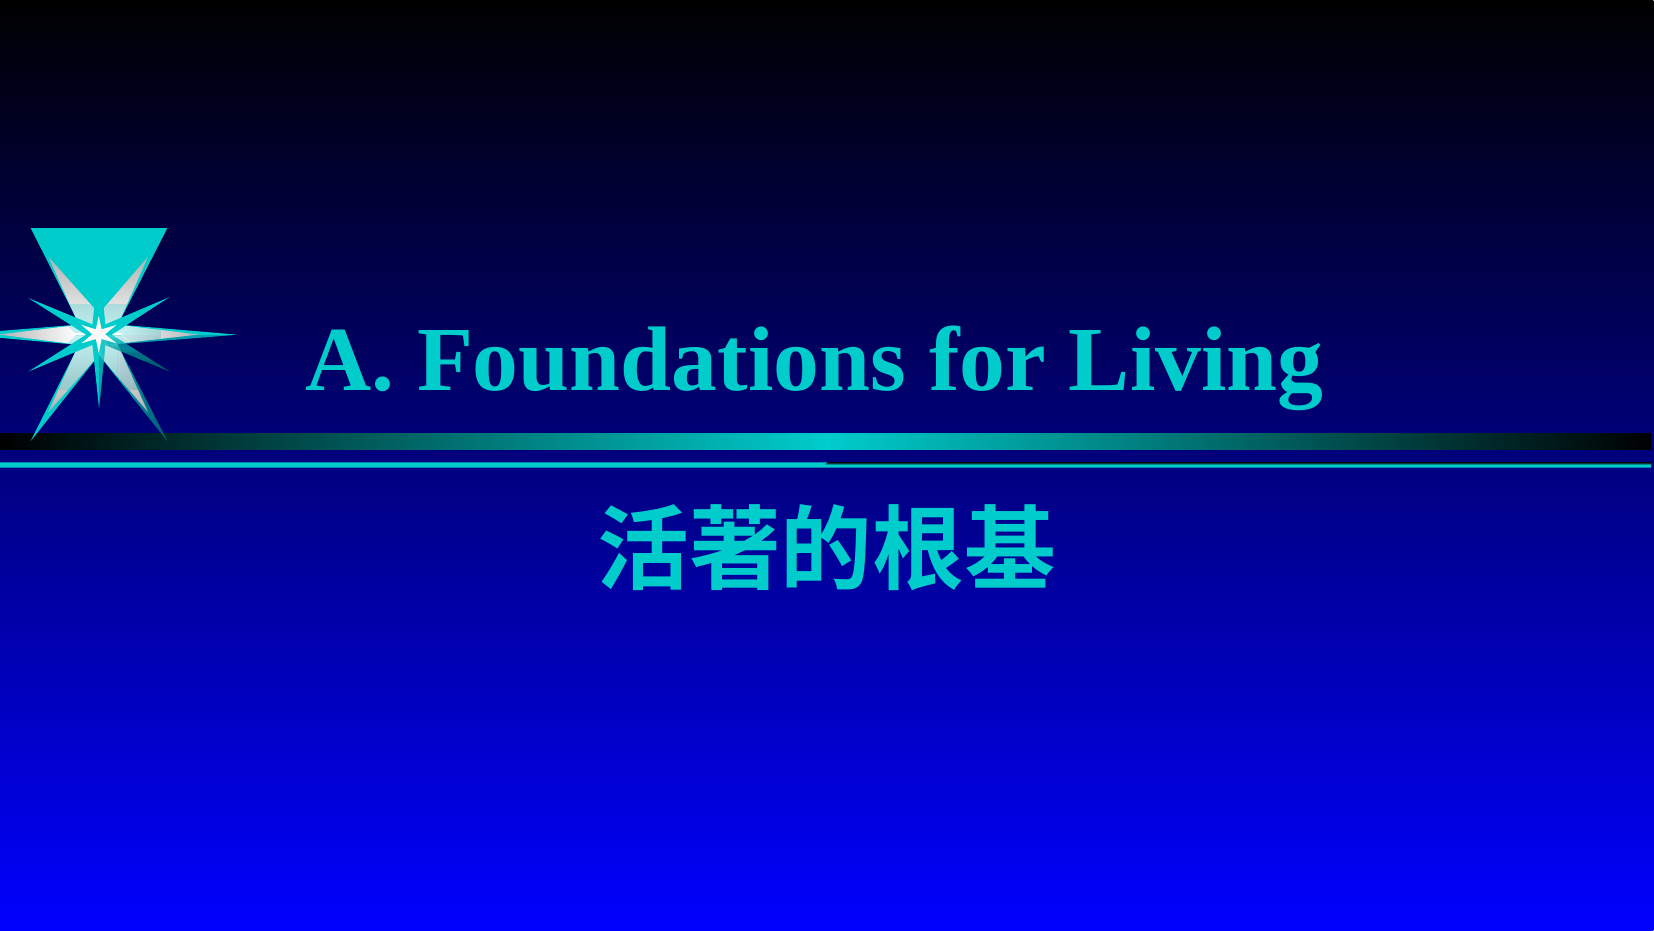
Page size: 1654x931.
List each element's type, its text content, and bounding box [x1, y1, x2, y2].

title A. Foundations for Living 活著的根基 [124, 257, 1530, 610]
